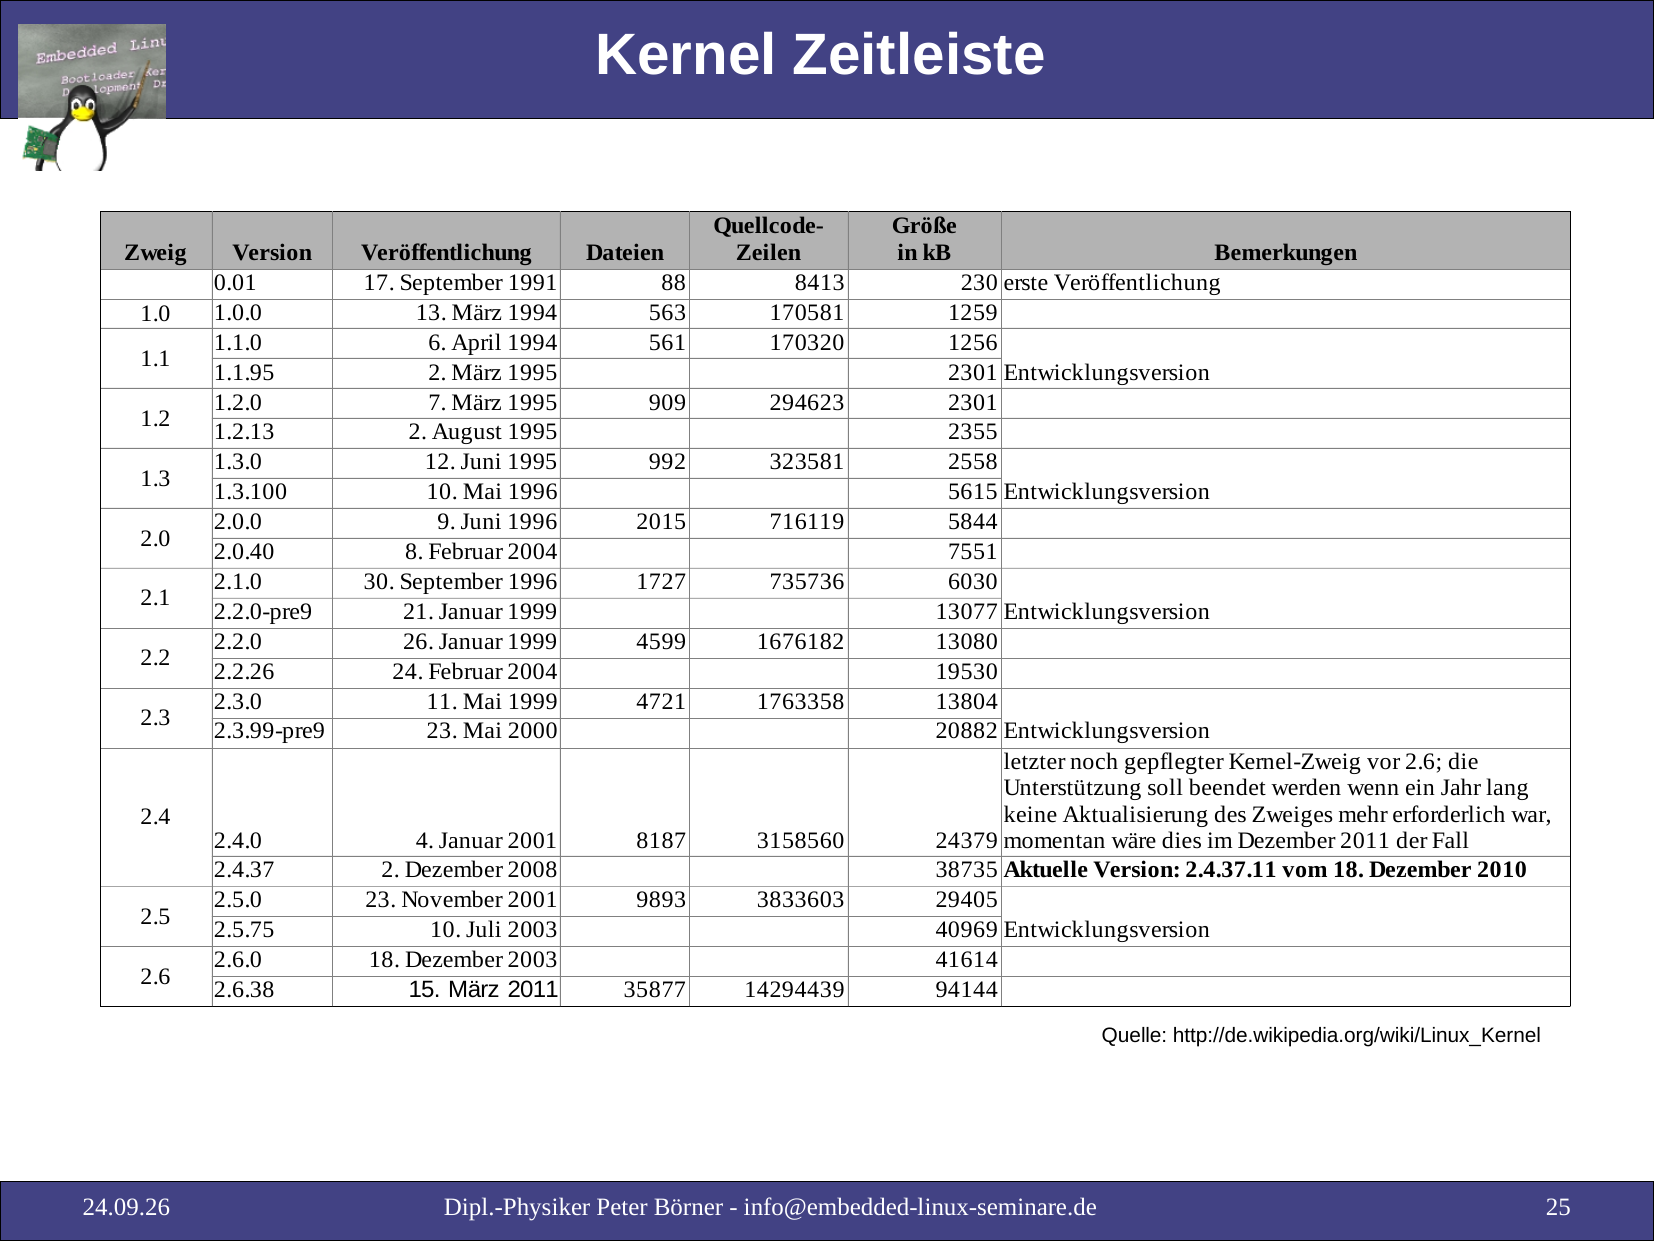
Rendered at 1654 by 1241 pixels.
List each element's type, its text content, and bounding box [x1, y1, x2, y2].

title Kernel Zeitleiste [76, 19, 1565, 89]
picture [18, 24, 166, 171]
text_box Quelle: http://de.wikipedia.org/wiki/Linux_Kernel [1086, 1016, 1565, 1055]
chart [100, 211, 1573, 1010]
